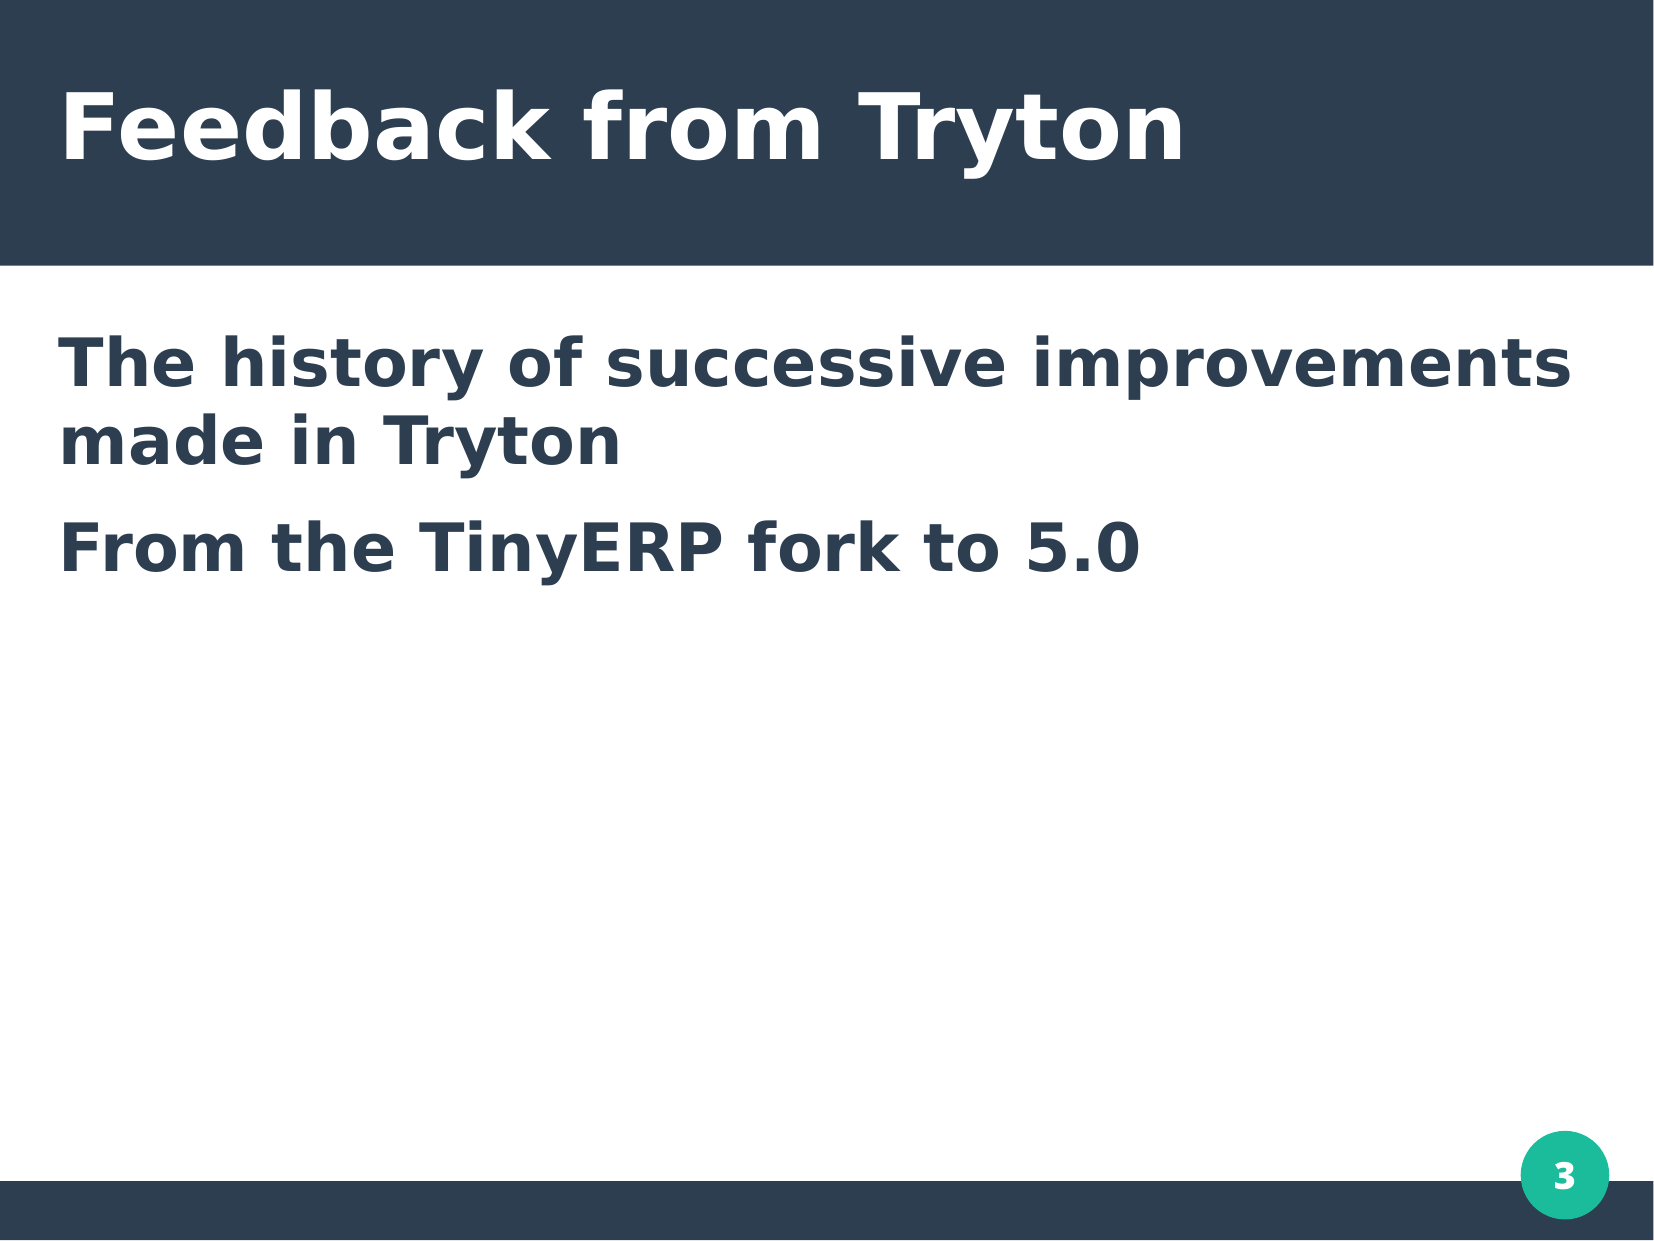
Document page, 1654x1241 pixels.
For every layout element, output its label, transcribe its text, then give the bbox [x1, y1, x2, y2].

list The history of successive improvements made in Tryton From the TinyERP fork to 5.0 [59, 324, 1595, 1152]
title Feedback from Tryton [59, 49, 1595, 207]
